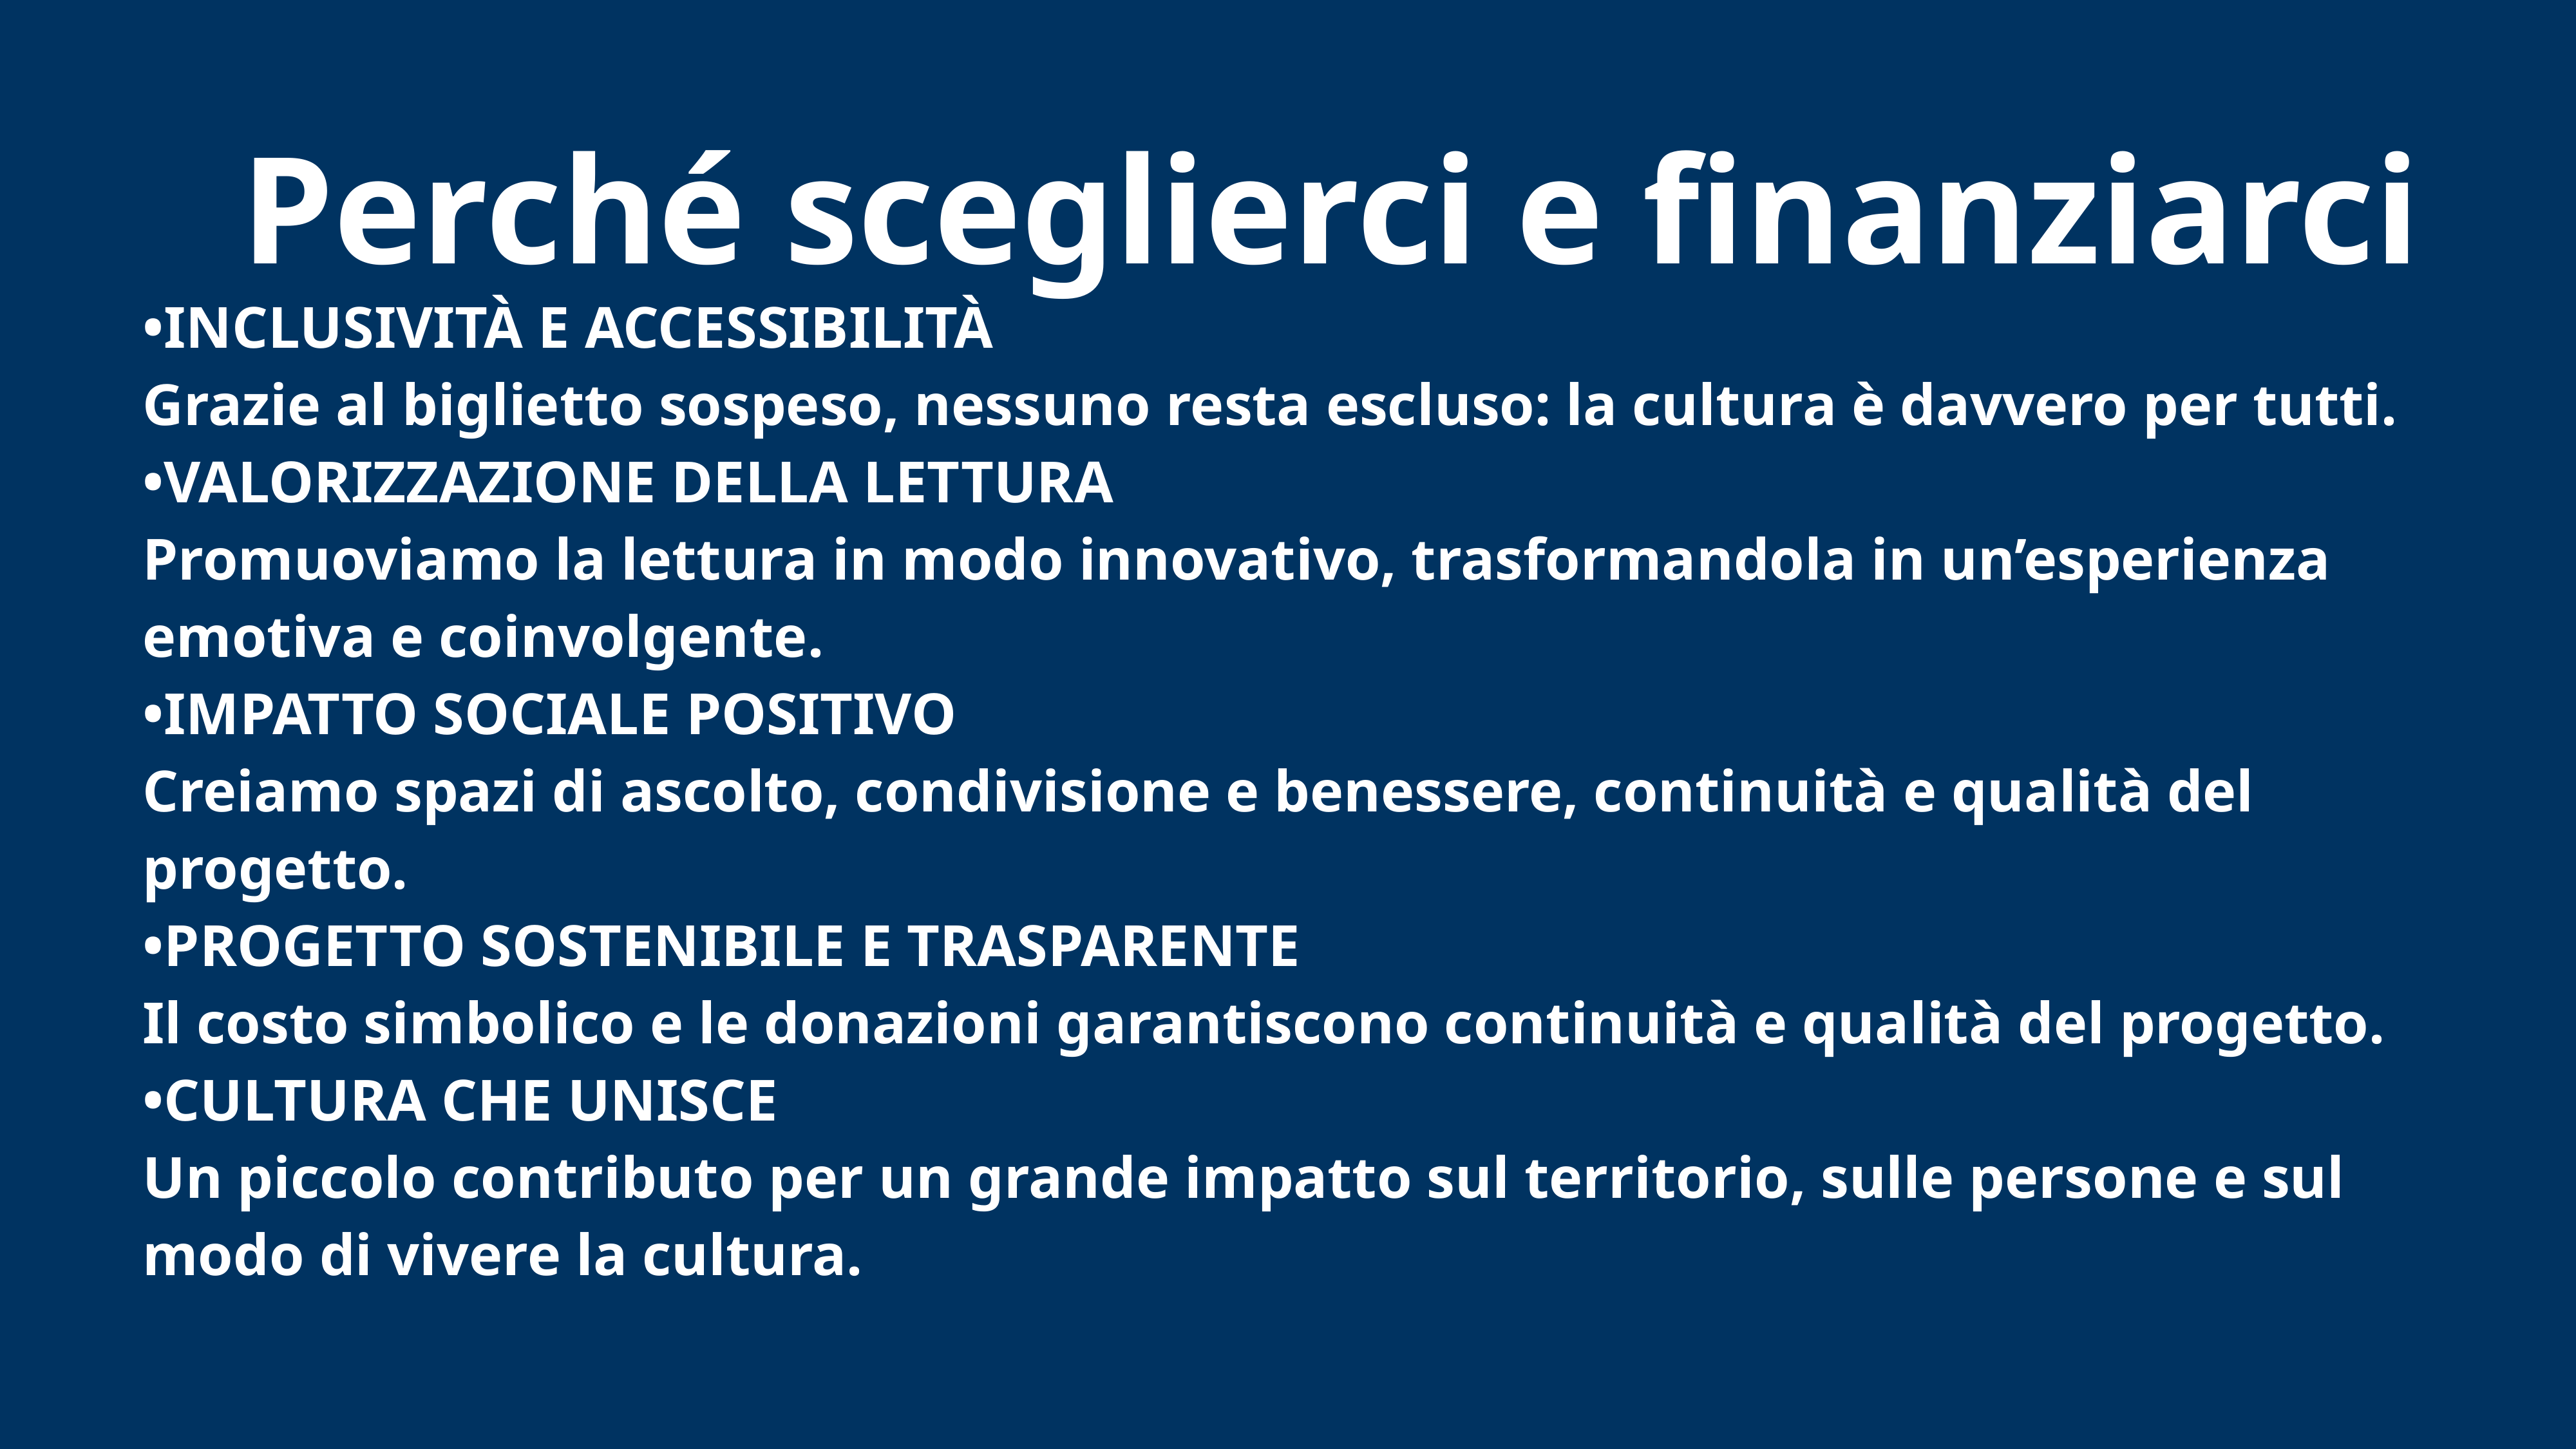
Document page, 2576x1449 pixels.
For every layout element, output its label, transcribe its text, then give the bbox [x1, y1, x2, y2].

text_box Perché sceglierci e finanziarci [231, 0, 2454, 282]
text_box •INCLUSIVITÀ E ACCESSIBILITÀ Grazie al biglietto sospeso, nessuno resta escluso: la cultura è davvero per tutti. •VALORIZZAZIONE DELLA LETTURA Promuoviamo la lettura in modo innovativo, trasformandola in un’esperienza emotiva e coinvolgente. •IMPATTO SOCIALE POSITIVO Creiamo spazi di ascolto, condivisione e benessere, continuità e qualità del progetto. •PROGETTO SOSTENIBILE E TRASPARENTE Il costo simbolico e le donazioni garantiscono continuità e qualità del progetto. •CULTURA CHE UNISCE Un piccolo contributo per un grande impatto sul territorio, sulle persone e sul modo di vivere la cultura. [133, 282, 2454, 1369]
